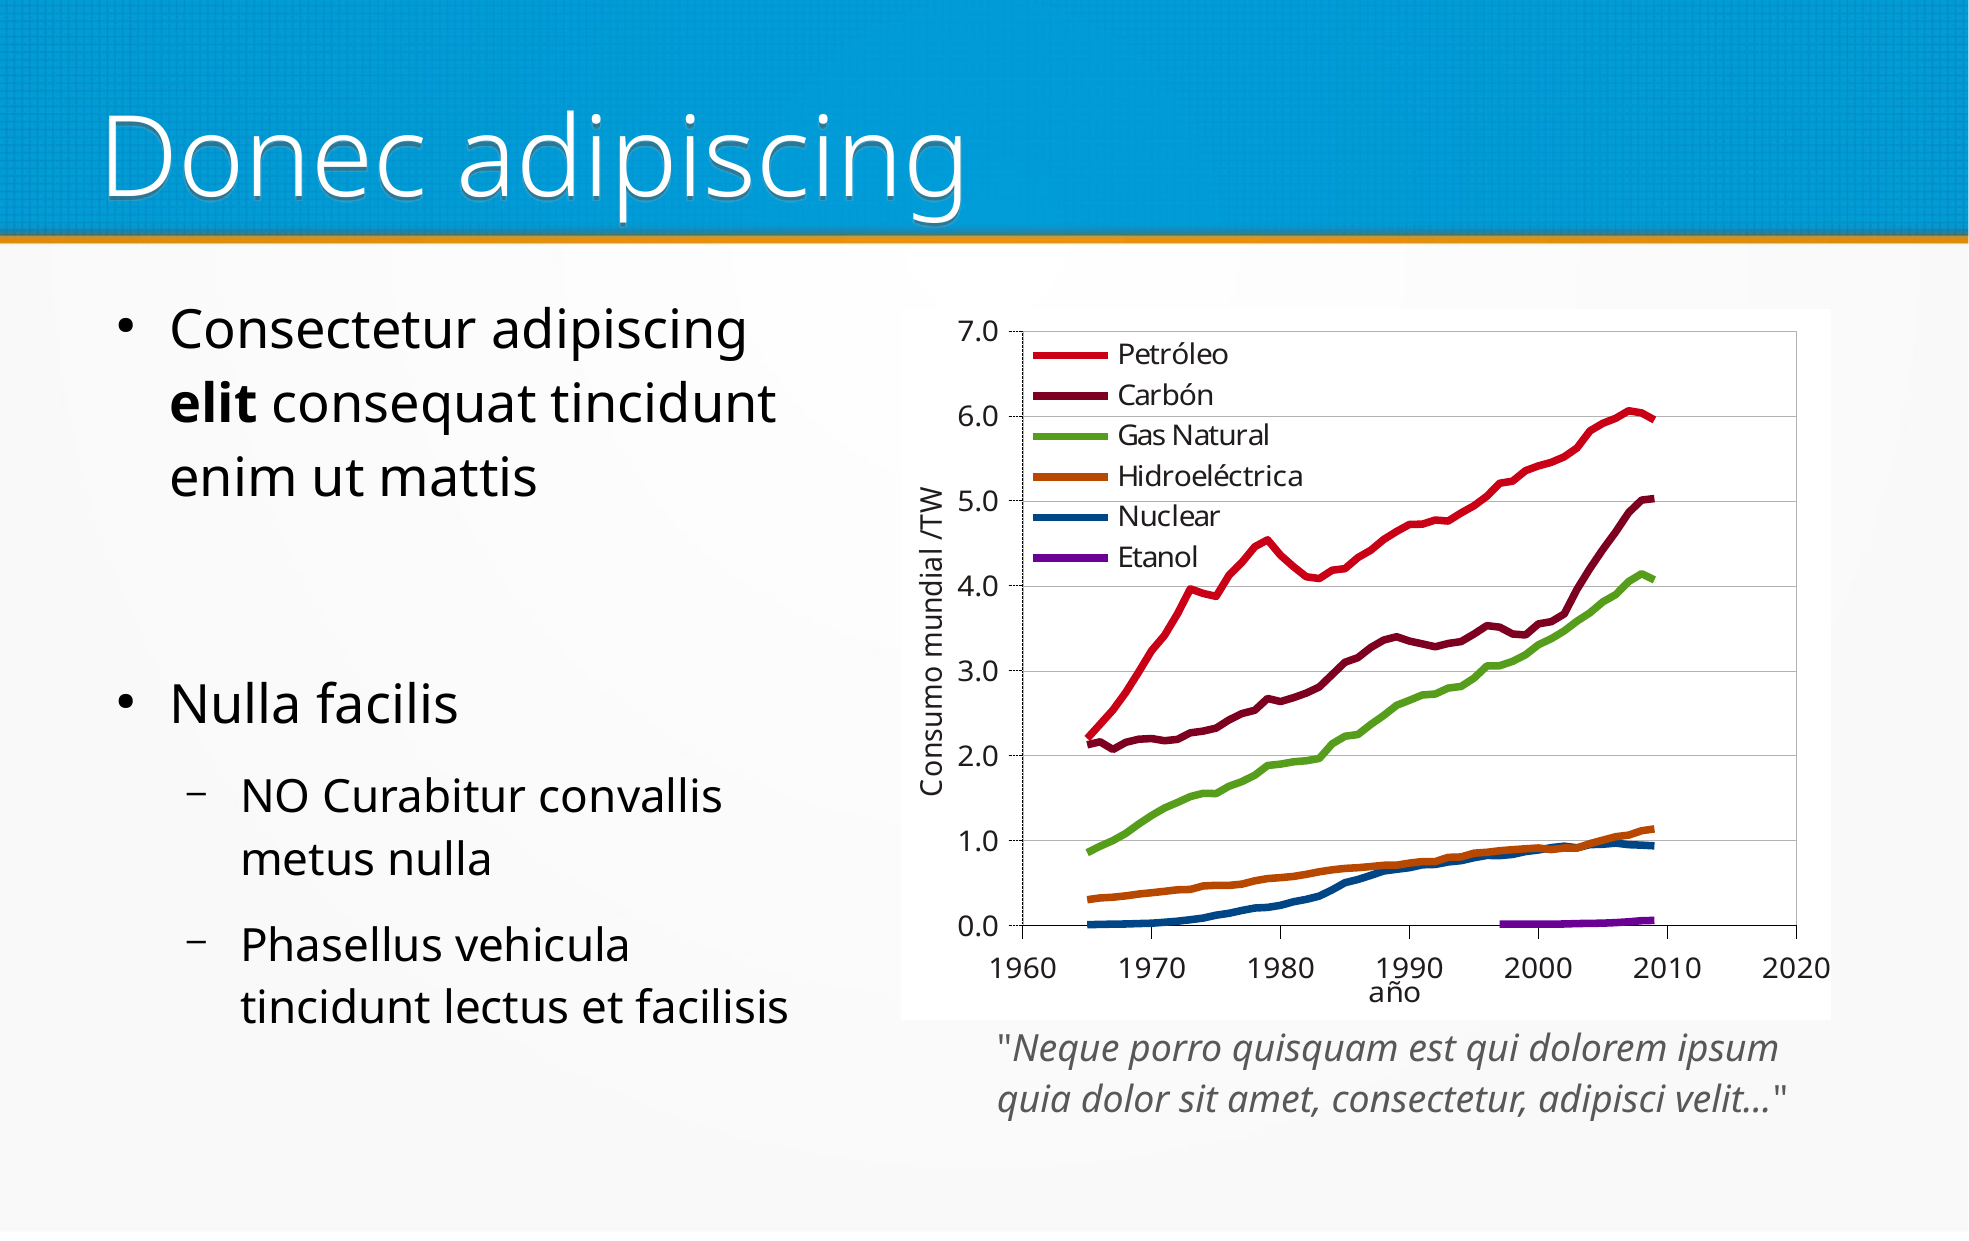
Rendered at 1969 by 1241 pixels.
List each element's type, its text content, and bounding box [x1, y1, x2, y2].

list Nulla facilis NO Curabitur convallis metus nulla Phasellus vehicula tincidunt lectus et facilisis [98, 665, 796, 1156]
list Consectetur adipiscing elit consequat tincidunt enim ut mattis [98, 290, 841, 634]
picture [0, 231, 1969, 1241]
title Donec adipiscing [98, 49, 1870, 257]
text_box "Neque porro quisquam est qui dolorem ipsum quia dolor sit amet, consectetur, adipisci velit..." [990, 1015, 1831, 1131]
